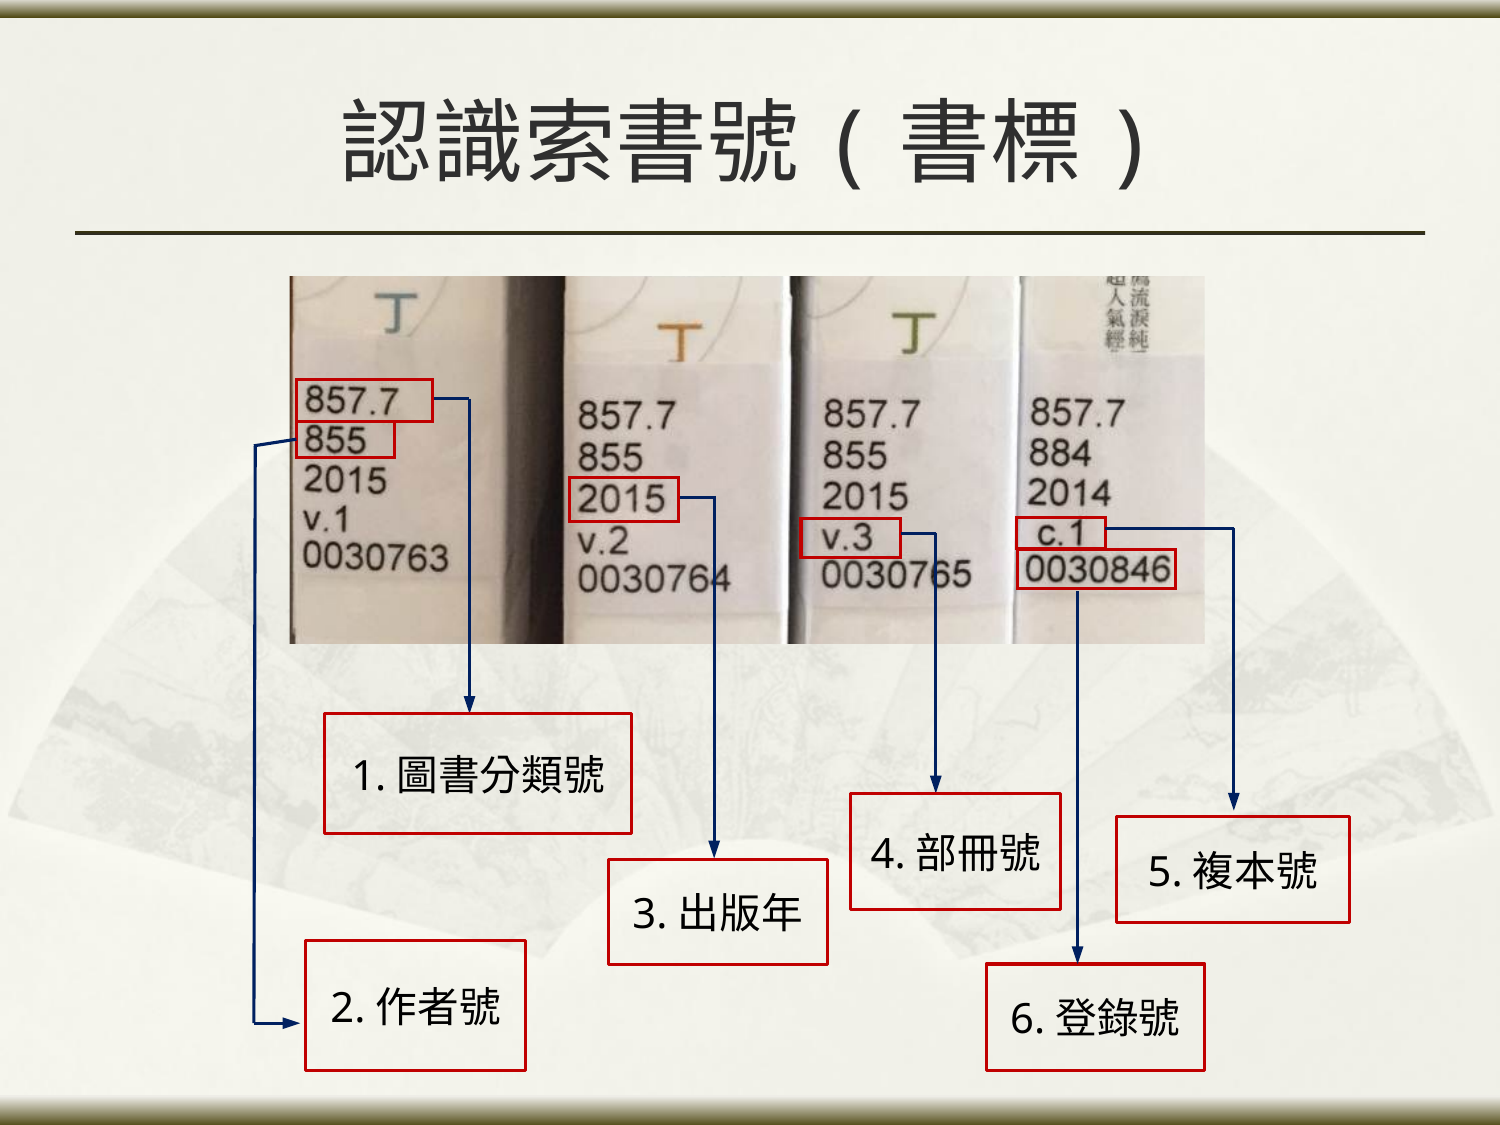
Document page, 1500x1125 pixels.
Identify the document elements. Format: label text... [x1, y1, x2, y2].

text_box 4.部冊號 [851, 793, 1061, 910]
picture [289, 276, 1205, 644]
picture [803, 520, 899, 556]
text_box 1.圖書分類號 [325, 714, 632, 834]
text_box 2.作者號 [306, 940, 526, 1070]
text_box 3.出版年 [608, 860, 827, 964]
title 認識索書號(書標) [75, 45, 1426, 233]
text_box 5.複本號 [1116, 816, 1350, 923]
picture [298, 423, 393, 456]
picture [571, 479, 677, 520]
text_box 6.登錄號 [986, 964, 1205, 1070]
picture [1018, 519, 1104, 547]
picture [1019, 551, 1174, 587]
picture [298, 381, 431, 420]
picture [289, 400, 468, 644]
